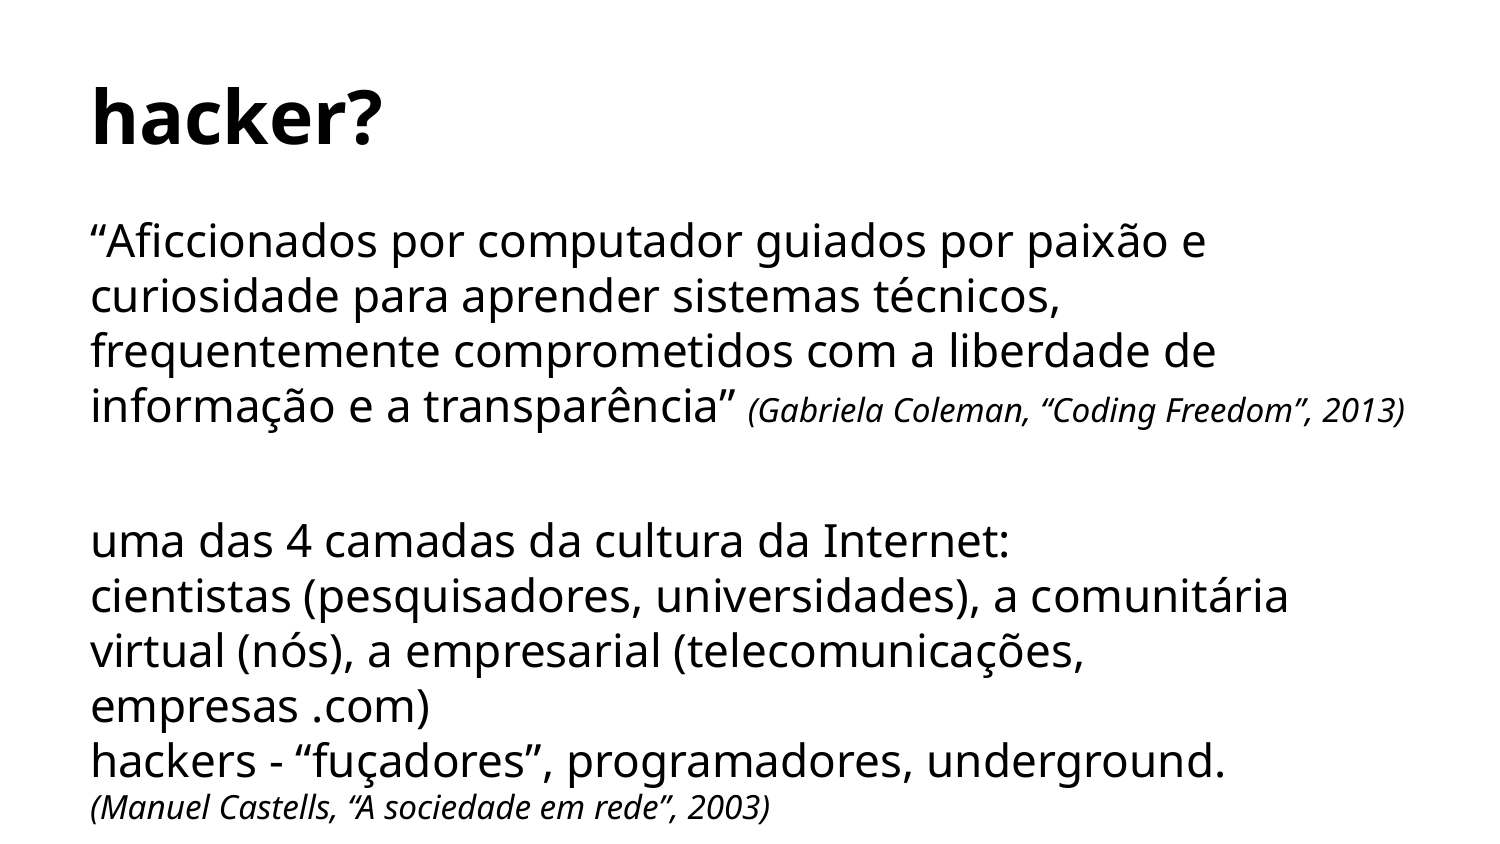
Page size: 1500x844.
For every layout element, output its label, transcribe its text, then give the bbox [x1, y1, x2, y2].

title hacker? [75, 33, 1425, 175]
list “Aficcionados por computador guiados por paixão e curiosidade para aprender sistemas técnicos, frequentemente comprometidos com a liberdade de informação e a transparência” (Gabriela Coleman, “Coding Freedom”, 2013) uma das 4 camadas da cultura da Internet: cientistas (pesquisadores, universidades), a comunitária virtual (nós), a empresarial (telecomunicações, empresas .com) hackers - “fuçadores”, programadores, underground. (Manuel Castells, “A sociedade em rede”, 2003) [75, 196, 1425, 808]
